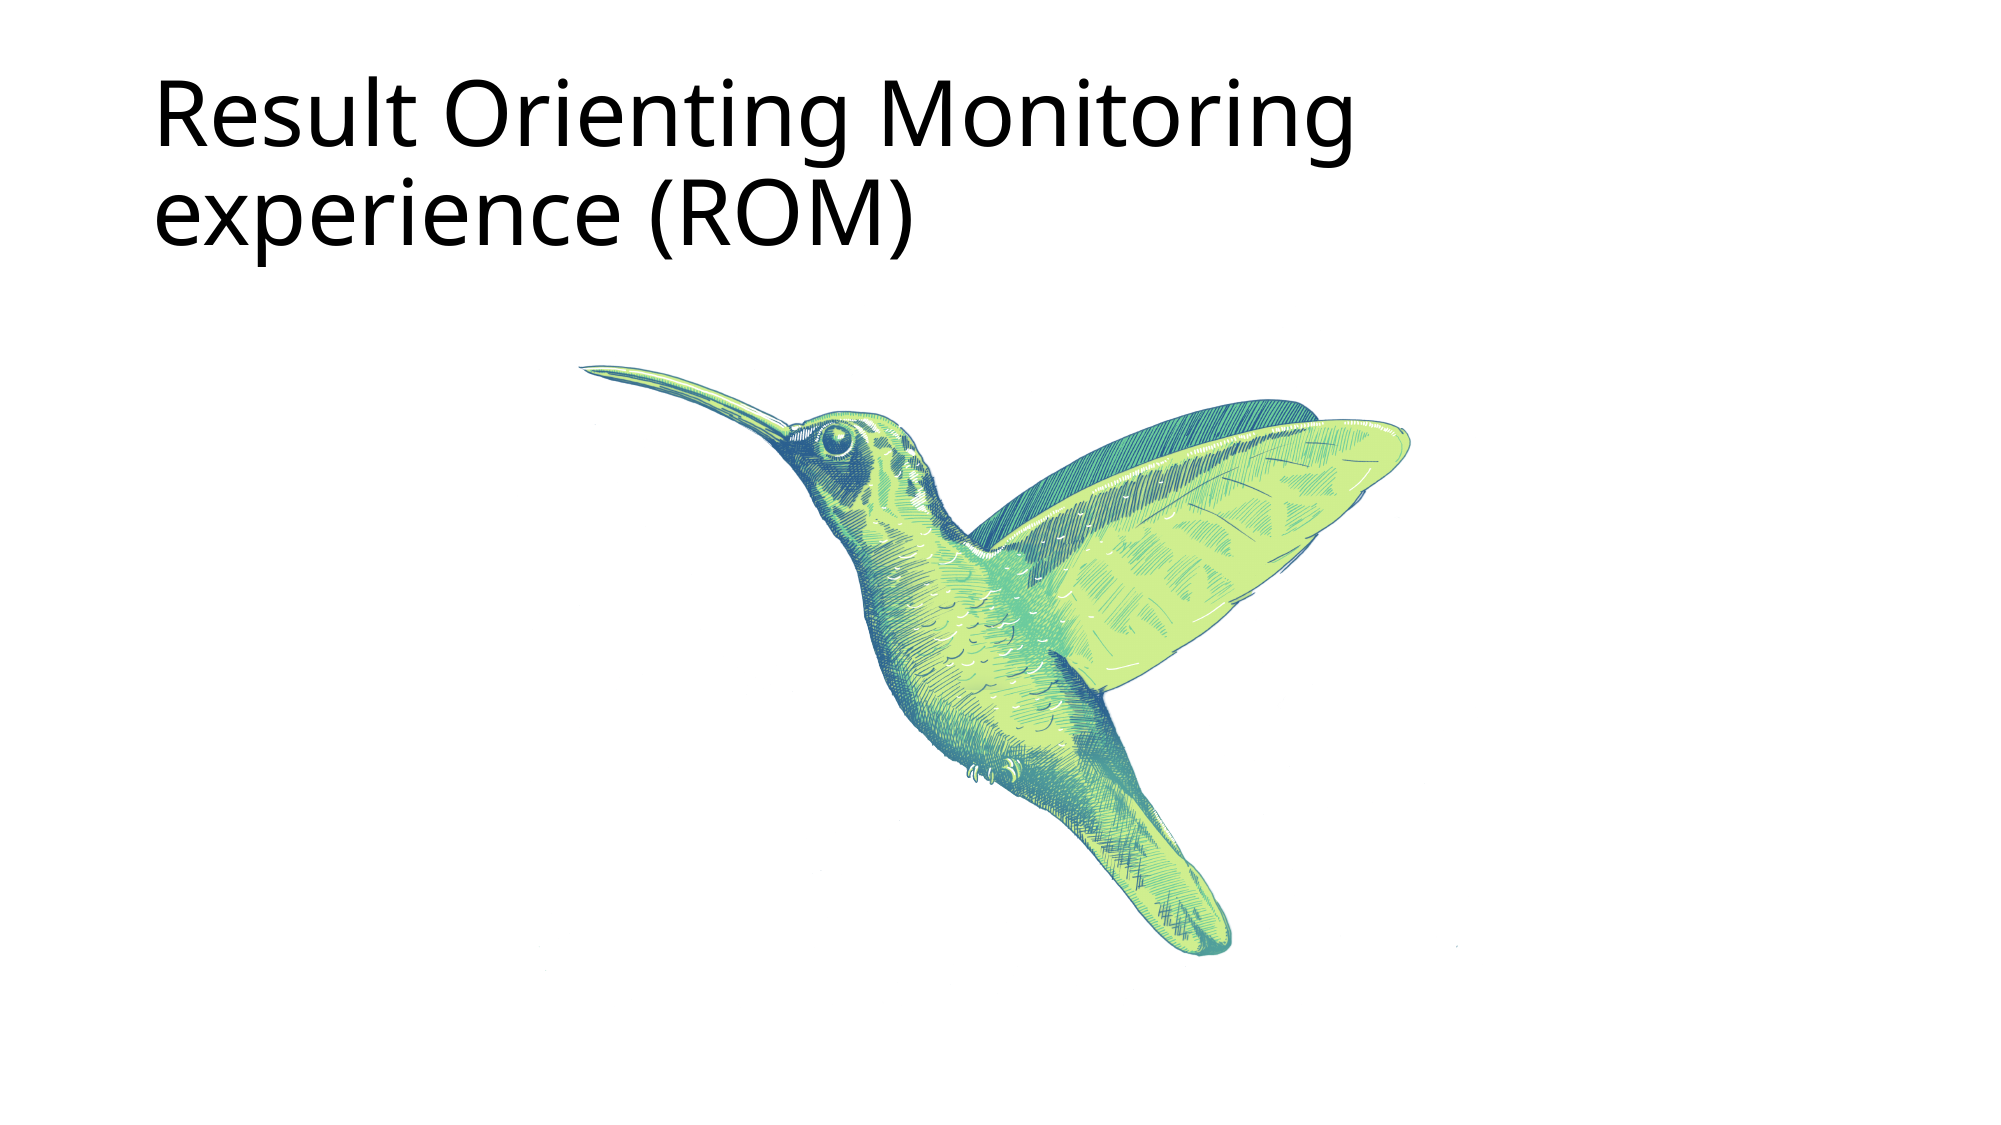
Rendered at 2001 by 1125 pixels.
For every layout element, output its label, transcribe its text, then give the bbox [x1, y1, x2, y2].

title Result Orienting Monitoring experience (ROM) [137, 59, 1863, 278]
picture [507, 299, 1493, 1014]
